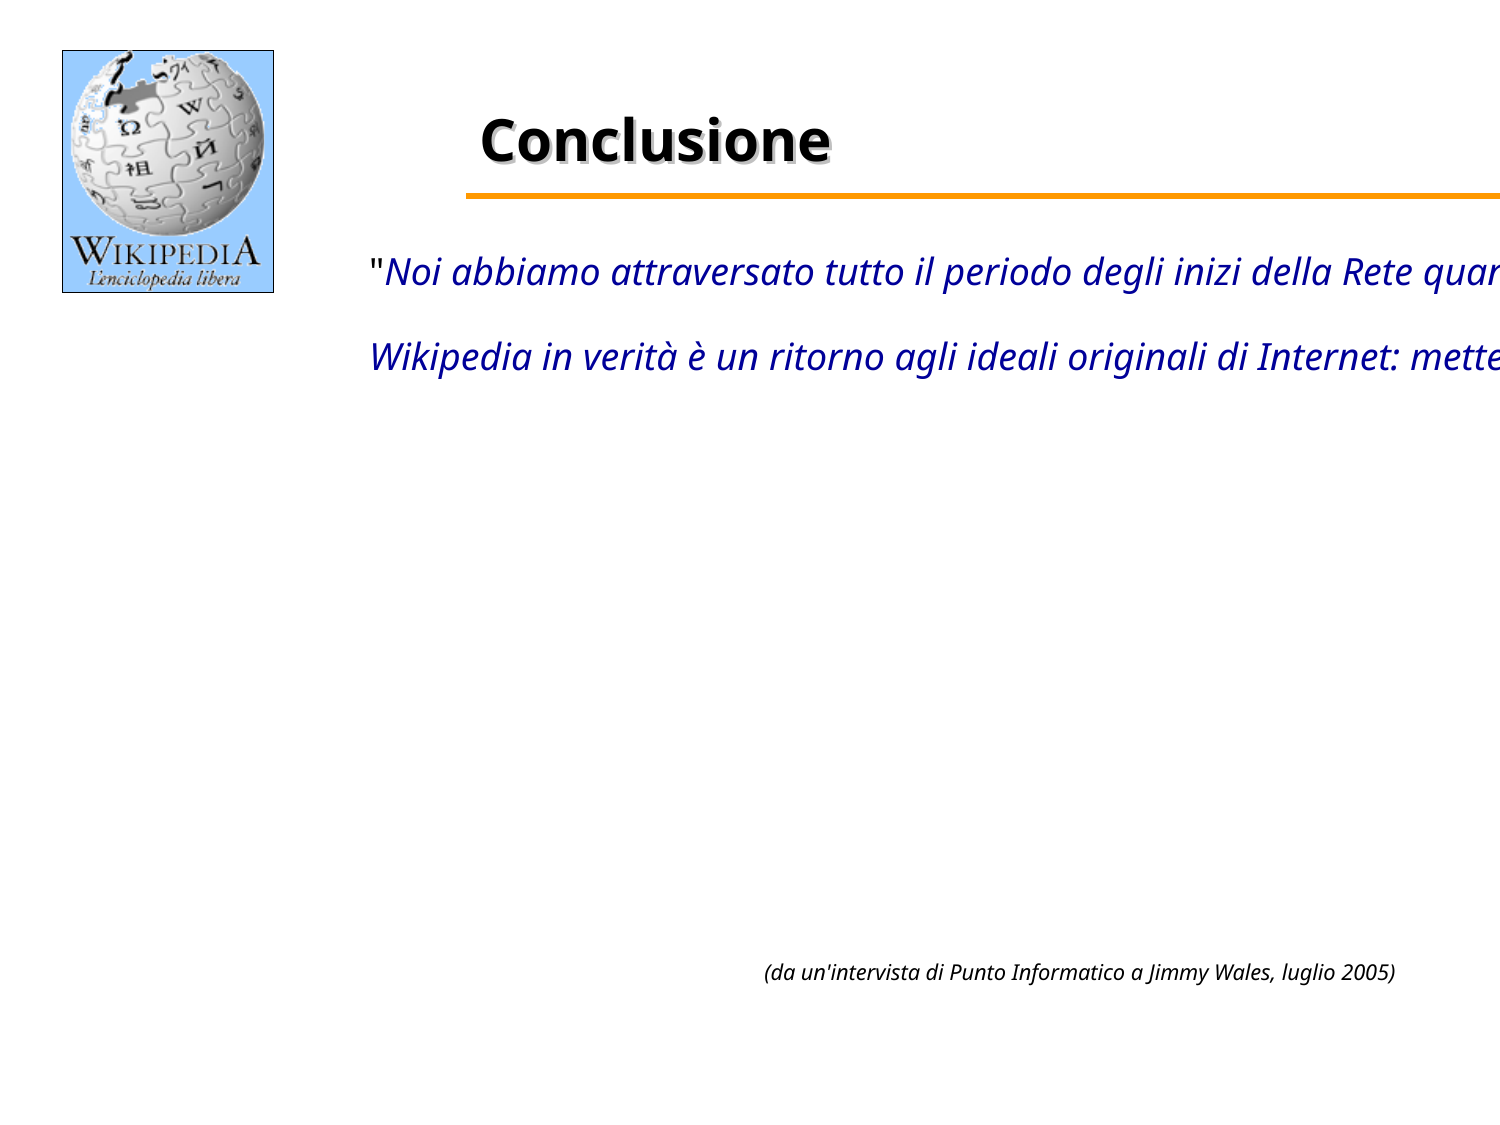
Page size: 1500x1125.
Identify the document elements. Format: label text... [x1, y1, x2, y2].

text_box "Noi abbiamo attraversato tutto il periodo degli inizi della Rete quando eravamo molto eccitati per il futuro di questo nuovo mezzo. Poi, quando l'era del dot-com è arrivata, Internet sembrava essere solo pop-up, porno e spam. Wikipedia in verità è un ritorno agli ideali originali di Internet: mettere insieme le persone attraverso l'amore ed il rispetto per costruire qualcosa di migliore per il futuro. Un semplice ideale tuttavia capace di infondere molto potere. Ecco che il nostro ideale diventa universale e può dunque vivere - anzi deve - anche fuori dalla Rete." [354, 236, 1500, 389]
chart [62, 50, 274, 293]
text_box Conclusione [464, 88, 847, 187]
text_box (da un'intervista di Punto Informatico a Jimmy Wales, luglio 2005) [749, 946, 1412, 995]
